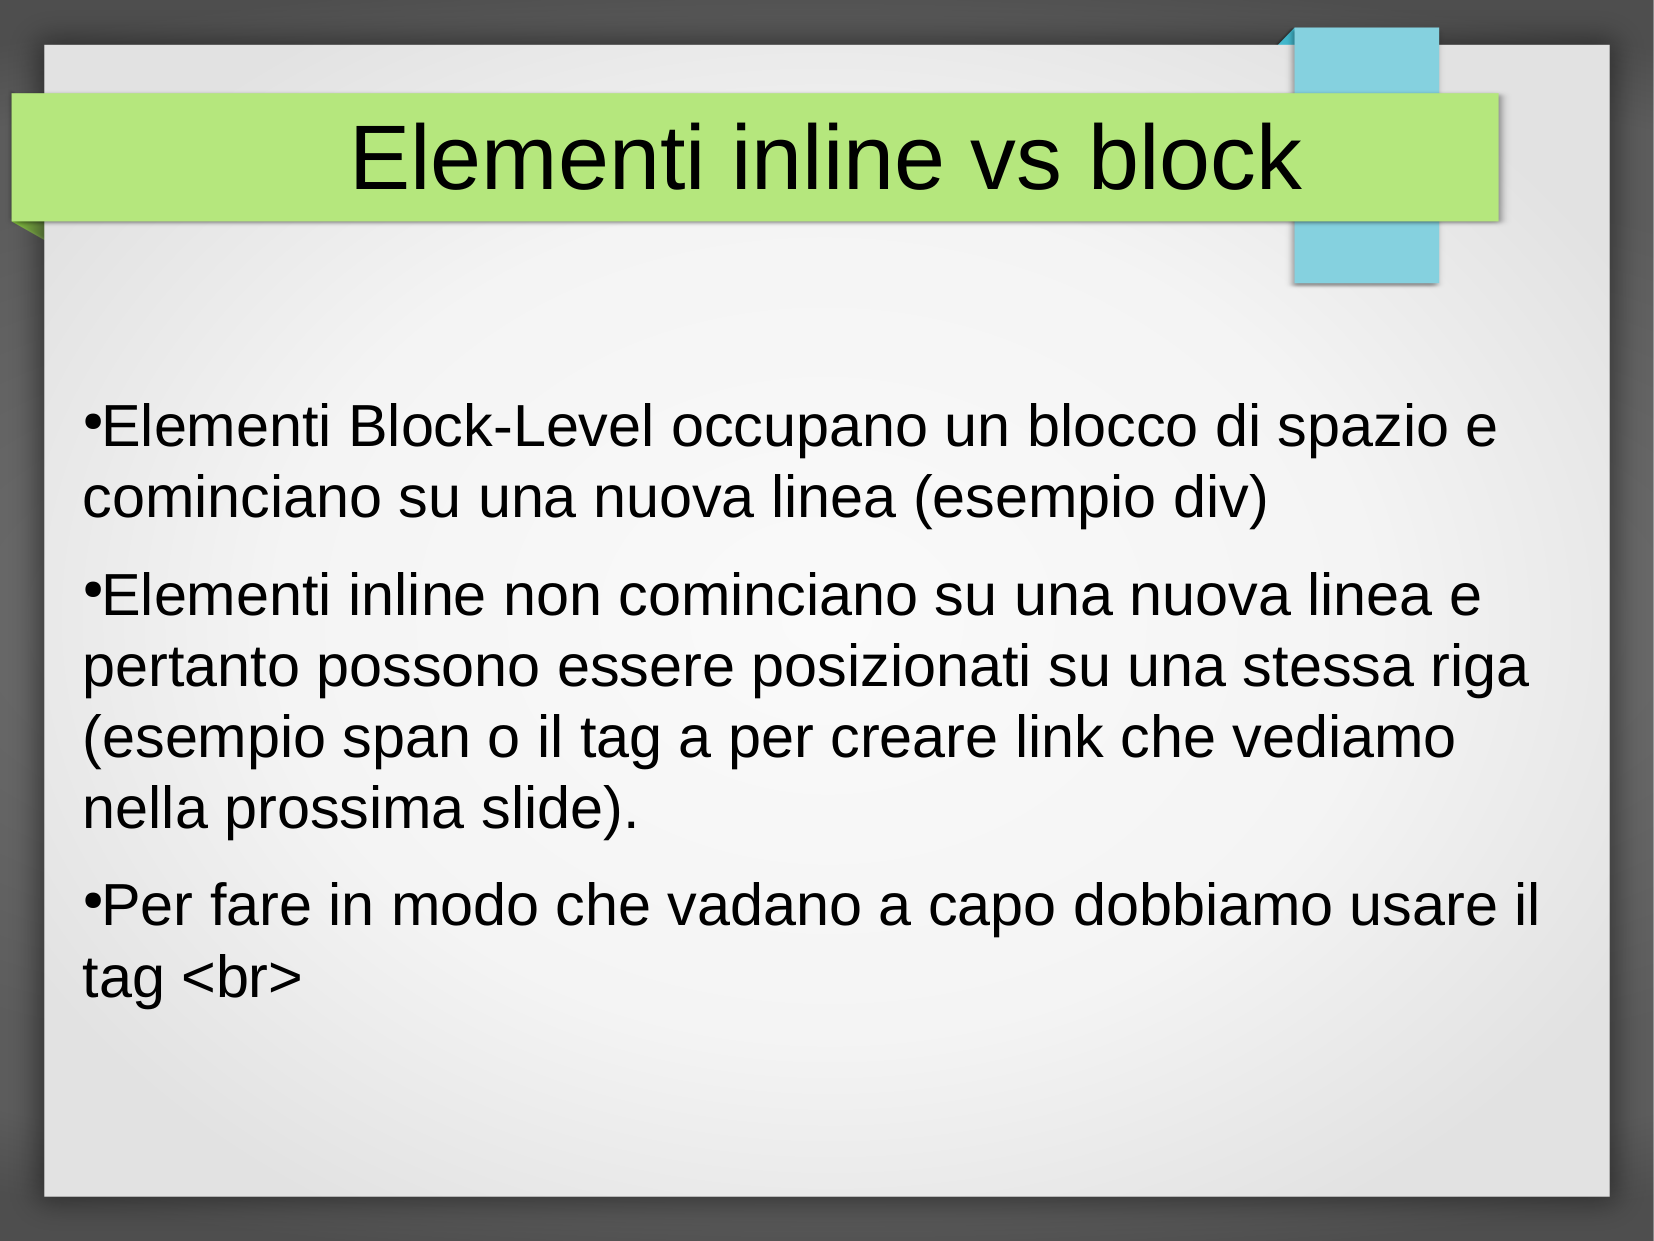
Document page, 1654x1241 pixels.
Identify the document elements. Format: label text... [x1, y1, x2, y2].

list Elementi Block-Level occupano un blocco di spazio e cominciano su una nuova linea (esempio div) Elementi inline non cominciano su una nuova linea e pertanto possono essere posizionati su una stessa riga (esempio span o il tag a per creare link che vediamo nella prossima slide). Per fare in modo che vadano a capo dobbiamo usare il tag <br> [82, 290, 1571, 1010]
picture [0, 0, 1654, 1241]
title Elementi inline vs block [82, 49, 1571, 257]
